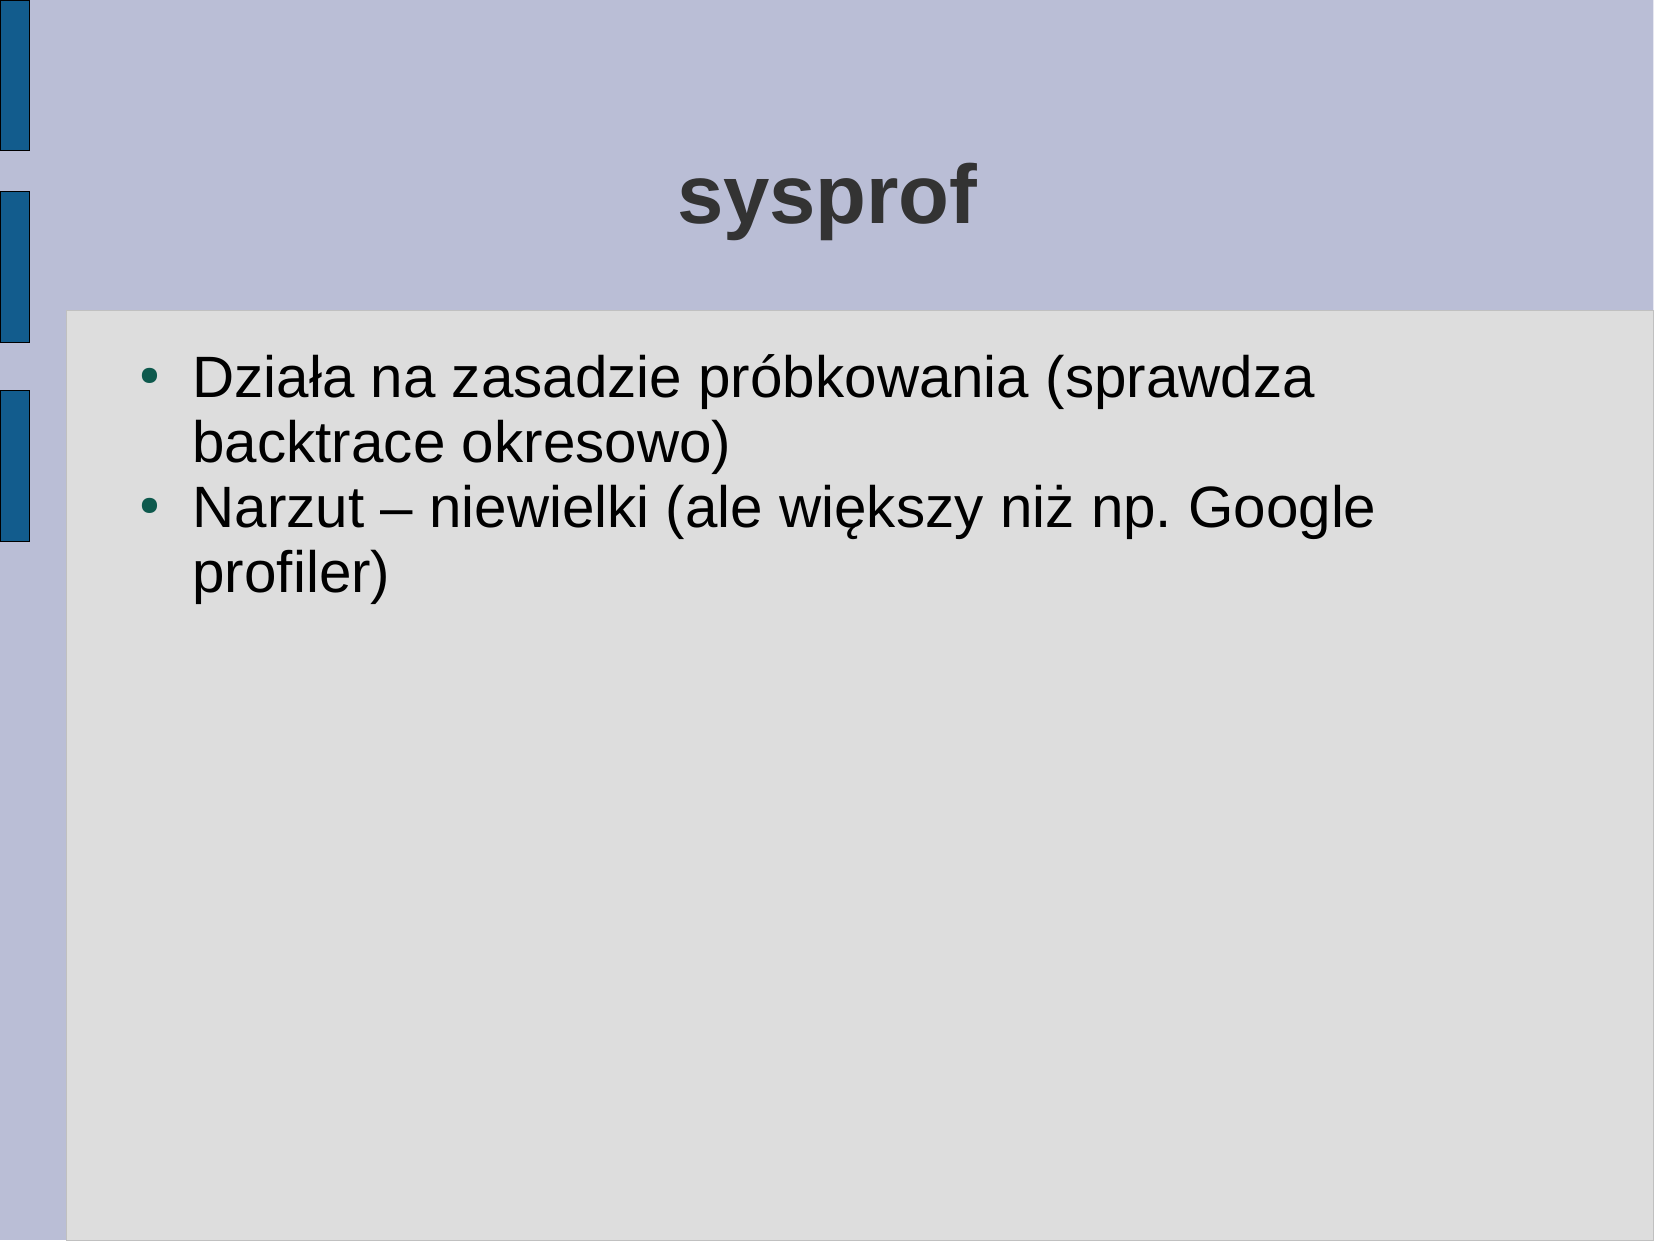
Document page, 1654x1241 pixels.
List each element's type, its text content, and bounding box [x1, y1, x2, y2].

title sysprof [121, 91, 1534, 299]
list Działa na zasadzie próbkowania (sprawdza backtrace okresowo) Narzut – niewielki (ale większy niż np. Google profiler) [121, 344, 1534, 1127]
